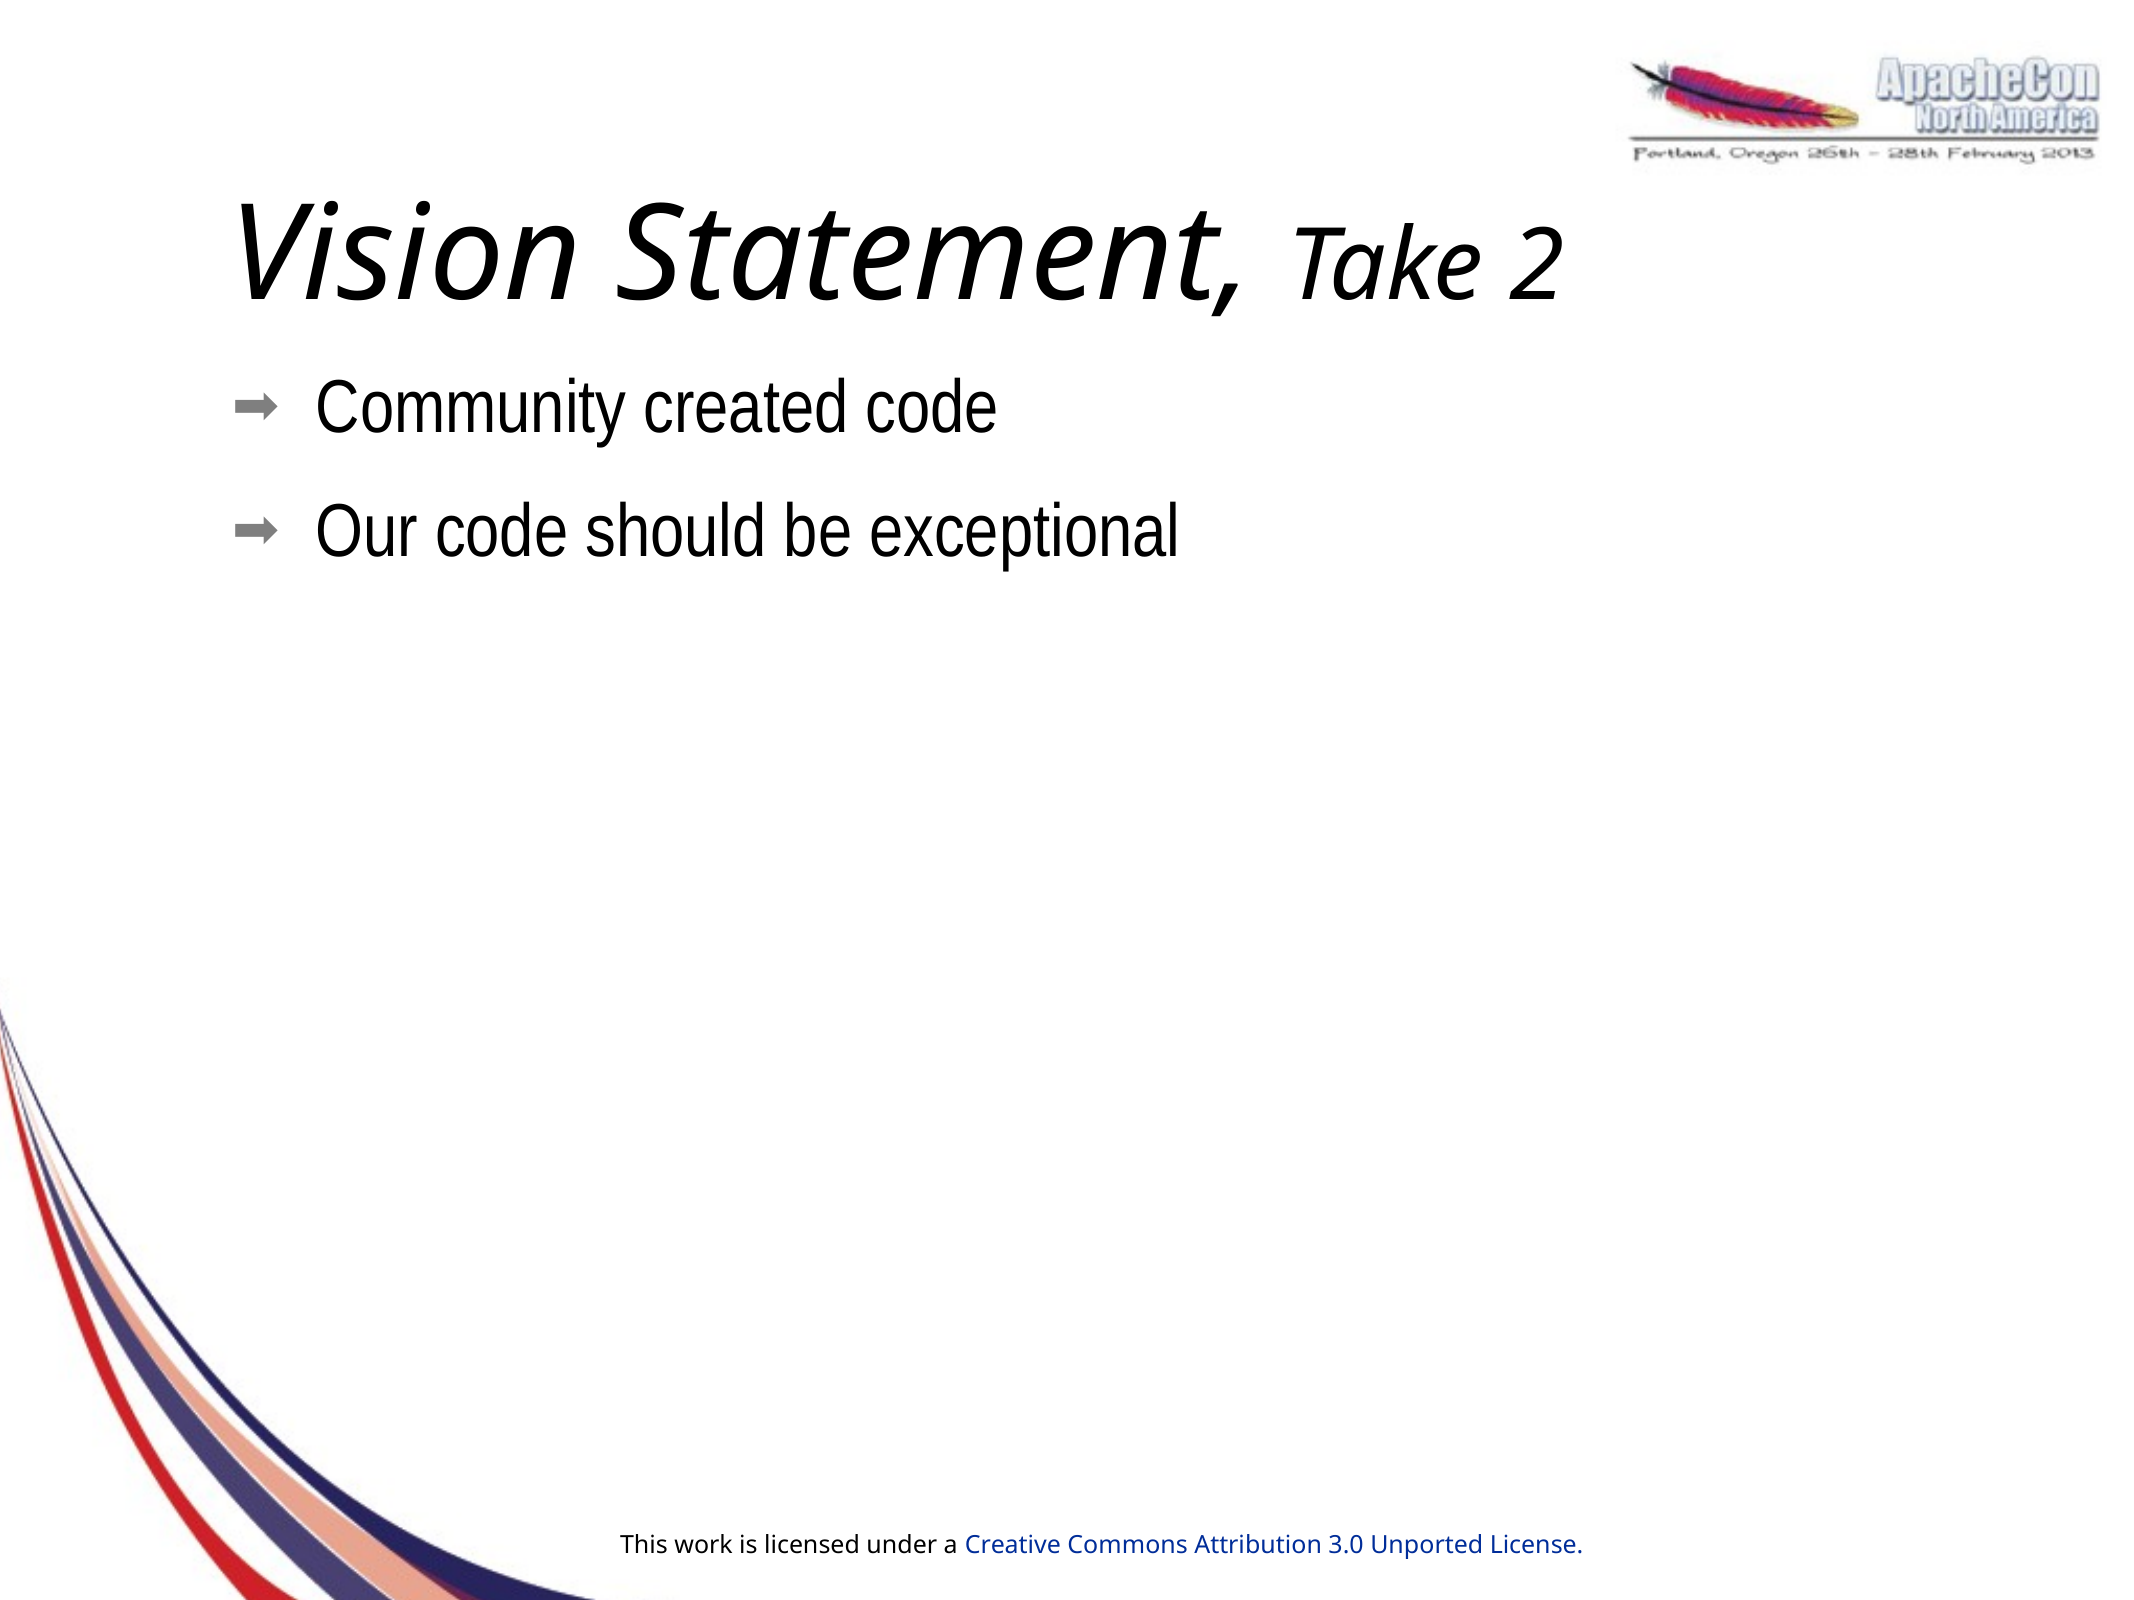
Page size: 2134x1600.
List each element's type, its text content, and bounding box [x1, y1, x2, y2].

title Vision Statement, Take 2 [229, 143, 1982, 366]
picture [0, 8, 2127, 1600]
list Community created code Our code should be exceptional [228, 365, 1981, 1533]
text_box This work is licensed under a Creative Commons Attribution 3.0 Unported License. [472, 1533, 1733, 1574]
